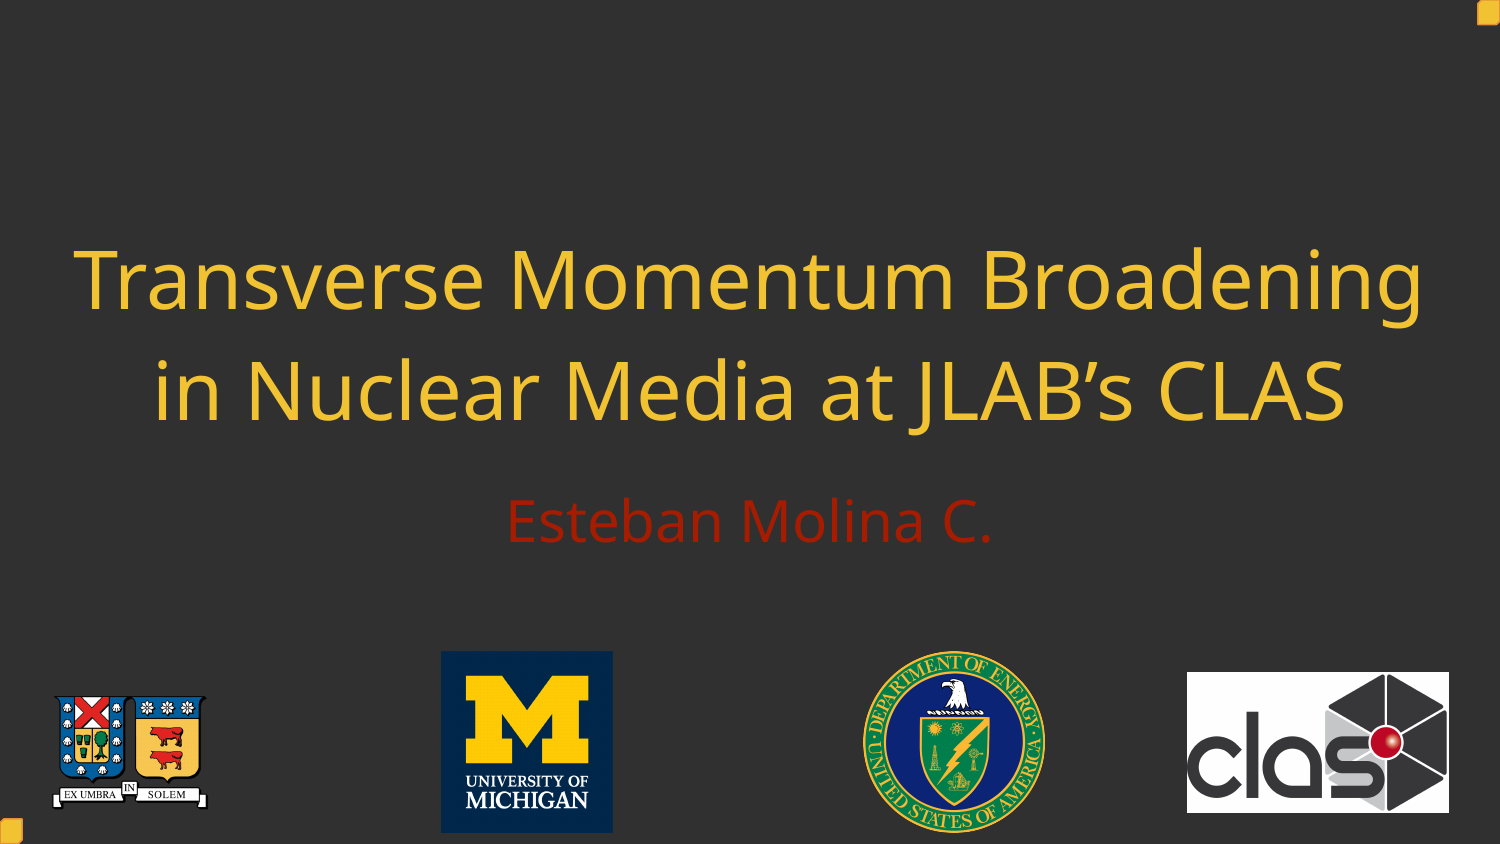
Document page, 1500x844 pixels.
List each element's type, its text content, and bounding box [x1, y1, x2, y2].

picture [51, 681, 210, 822]
subtitle Esteban Molina C. [51, 464, 1449, 595]
picture [441, 651, 613, 834]
title Transverse Momentum Broadening in Nuclear Media at JLAB’s CLAS [51, 122, 1449, 459]
picture [1187, 672, 1449, 813]
picture [863, 651, 1045, 834]
